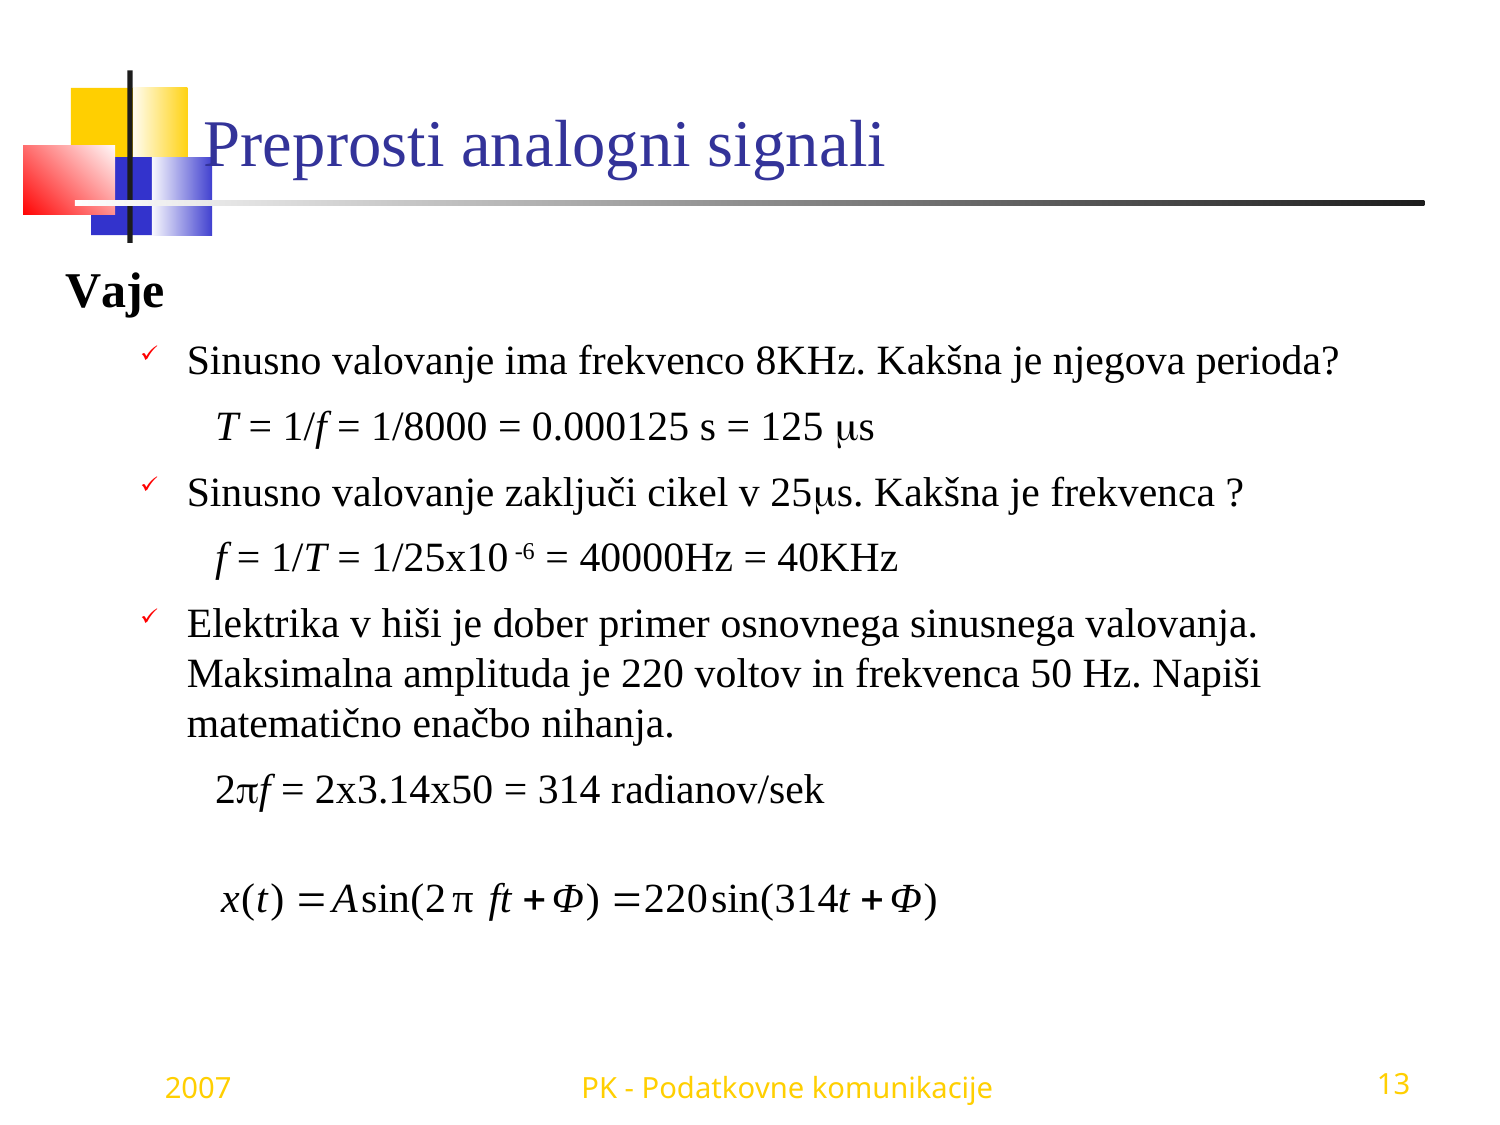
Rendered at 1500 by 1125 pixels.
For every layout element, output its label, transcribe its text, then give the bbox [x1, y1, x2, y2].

title Preprosti analogni signali [188, 92, 1468, 188]
list Vaje Sinusno valovanje ima frekvenco 8KHz. Kakšna je njegova perioda? T = 1/f = 1/8000 = 0.000125 s = 125 s Sinusno valovanje zaključi cikel v 25s. Kakšna je frekvenca ? f = 1/T = 1/25x10 -6 = 40000Hz = 40KHz Elektrika v hiši je dober primer osnovnega sinusnega valovanja. Maksimalna amplituda je 220 voltov in frekvenca 50 Hz. Napiši matematično enačbo nihanja. 2f = 2x3.14x50 = 314 radianov/sek [50, 249, 1469, 976]
chart [212, 875, 945, 931]
text_box 2007 [150, 1037, 463, 1113]
text_box PK - Podatkovne komunikacije [549, 1037, 1026, 1113]
text_box <number> [1112, 1037, 1426, 1113]
